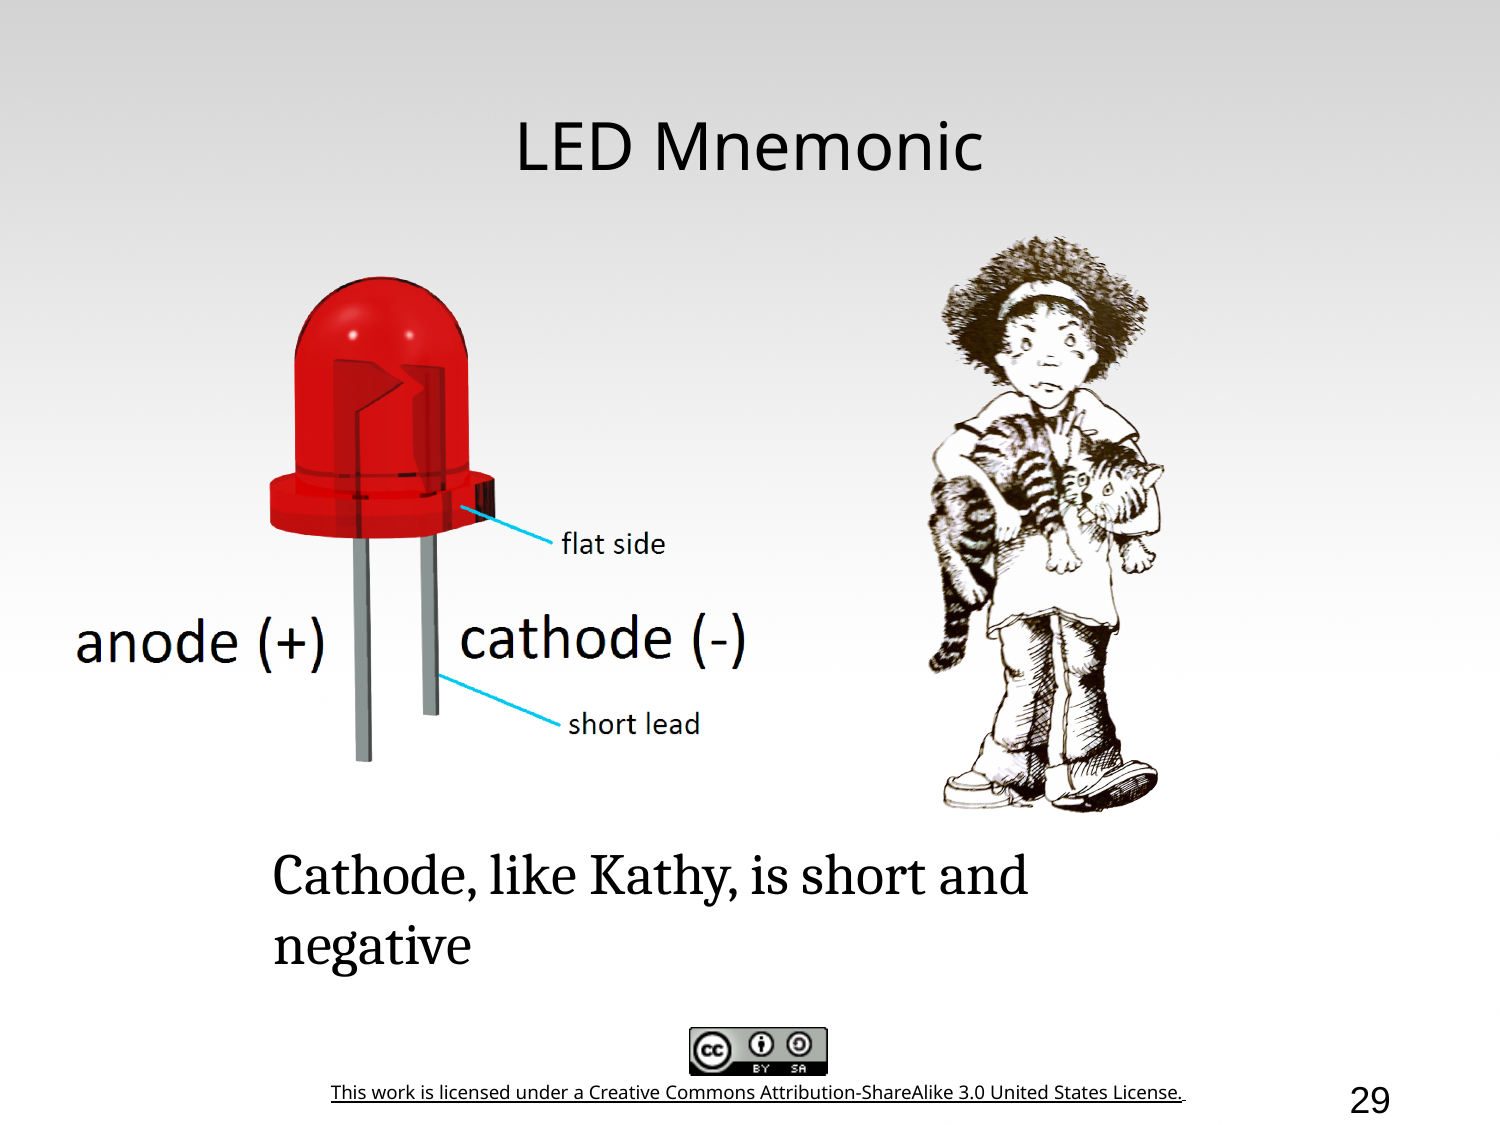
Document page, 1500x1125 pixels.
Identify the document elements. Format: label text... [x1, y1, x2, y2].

list Cathode, like Kathy, is short and negative [259, 828, 1250, 960]
picture [0, 0, 1500, 1125]
title LED Mnemonic [112, 49, 1388, 238]
